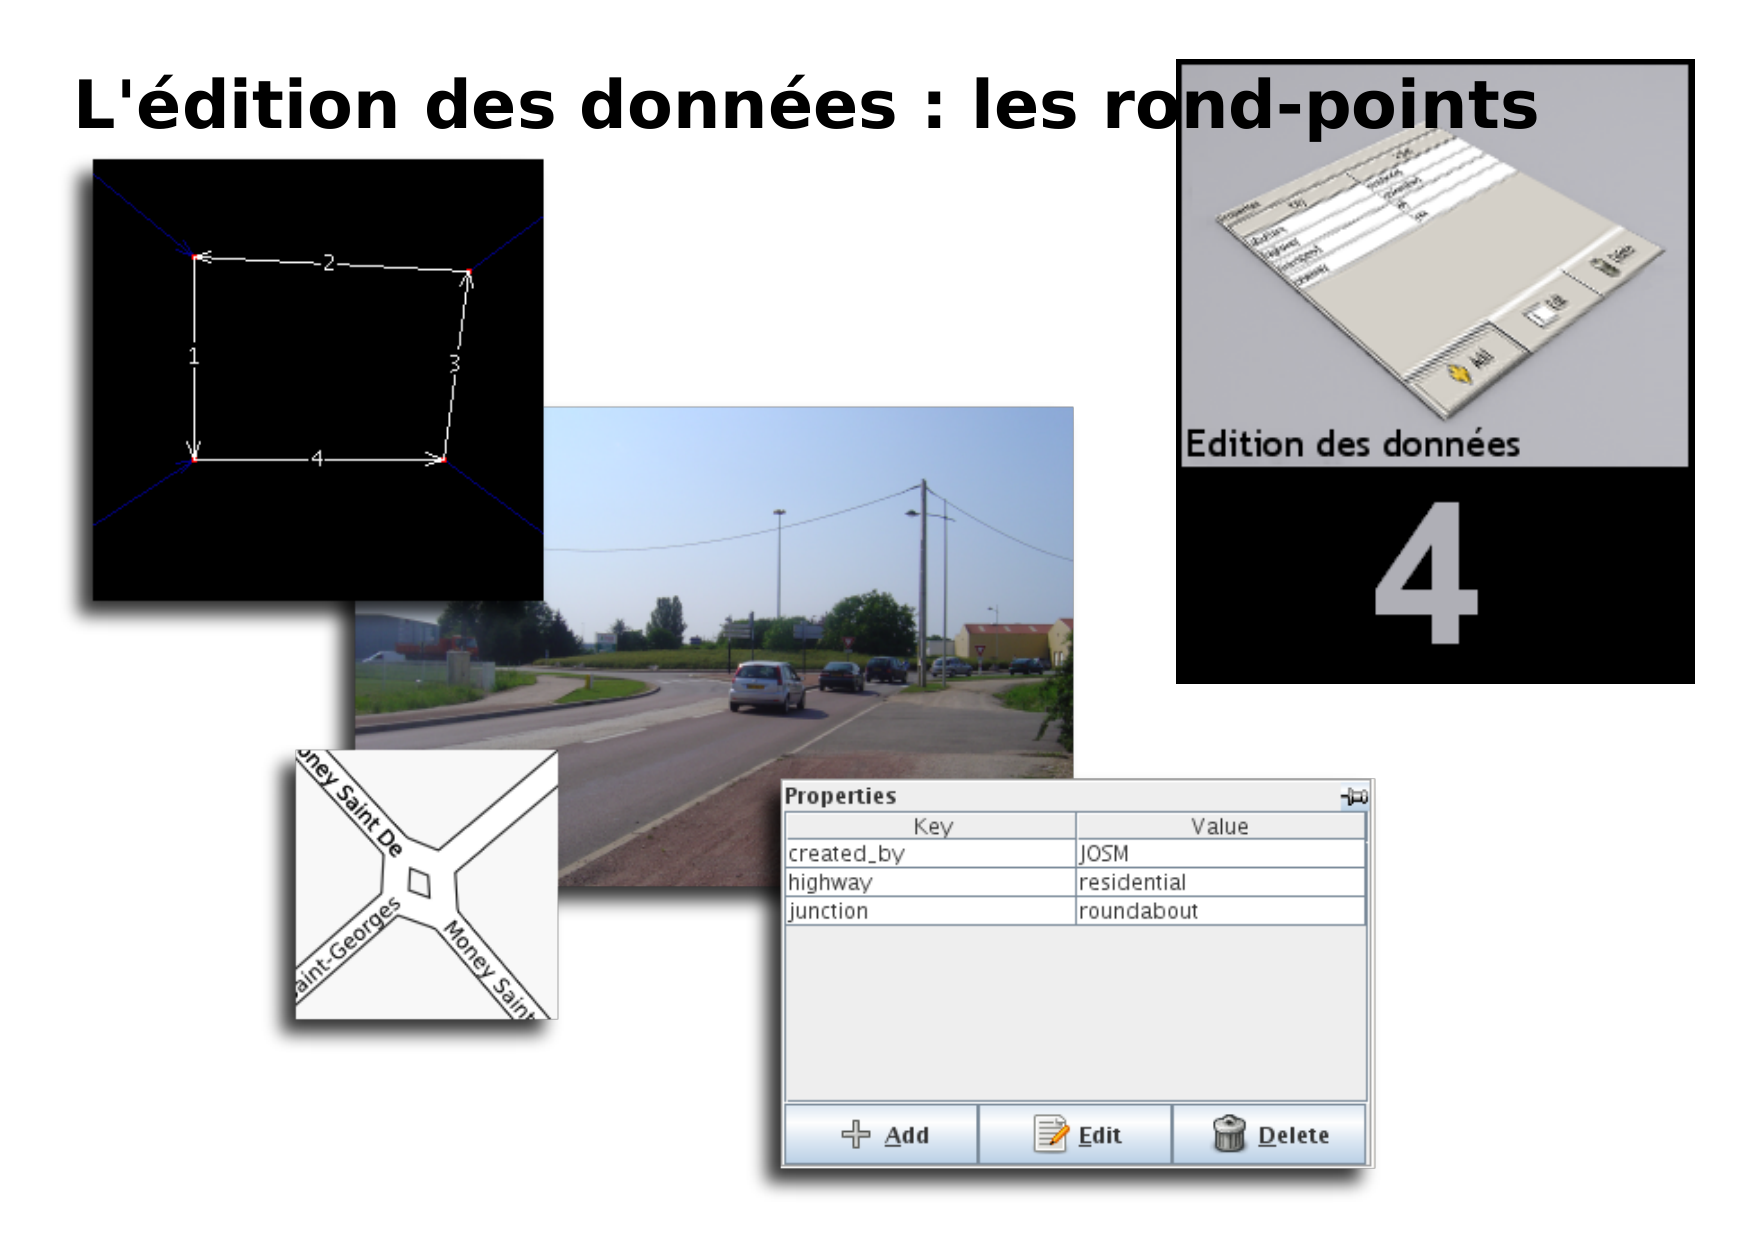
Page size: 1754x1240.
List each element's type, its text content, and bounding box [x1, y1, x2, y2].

picture [52, 59, 1695, 1210]
text_box L'édition des données : les rond-points [59, 59, 1684, 152]
